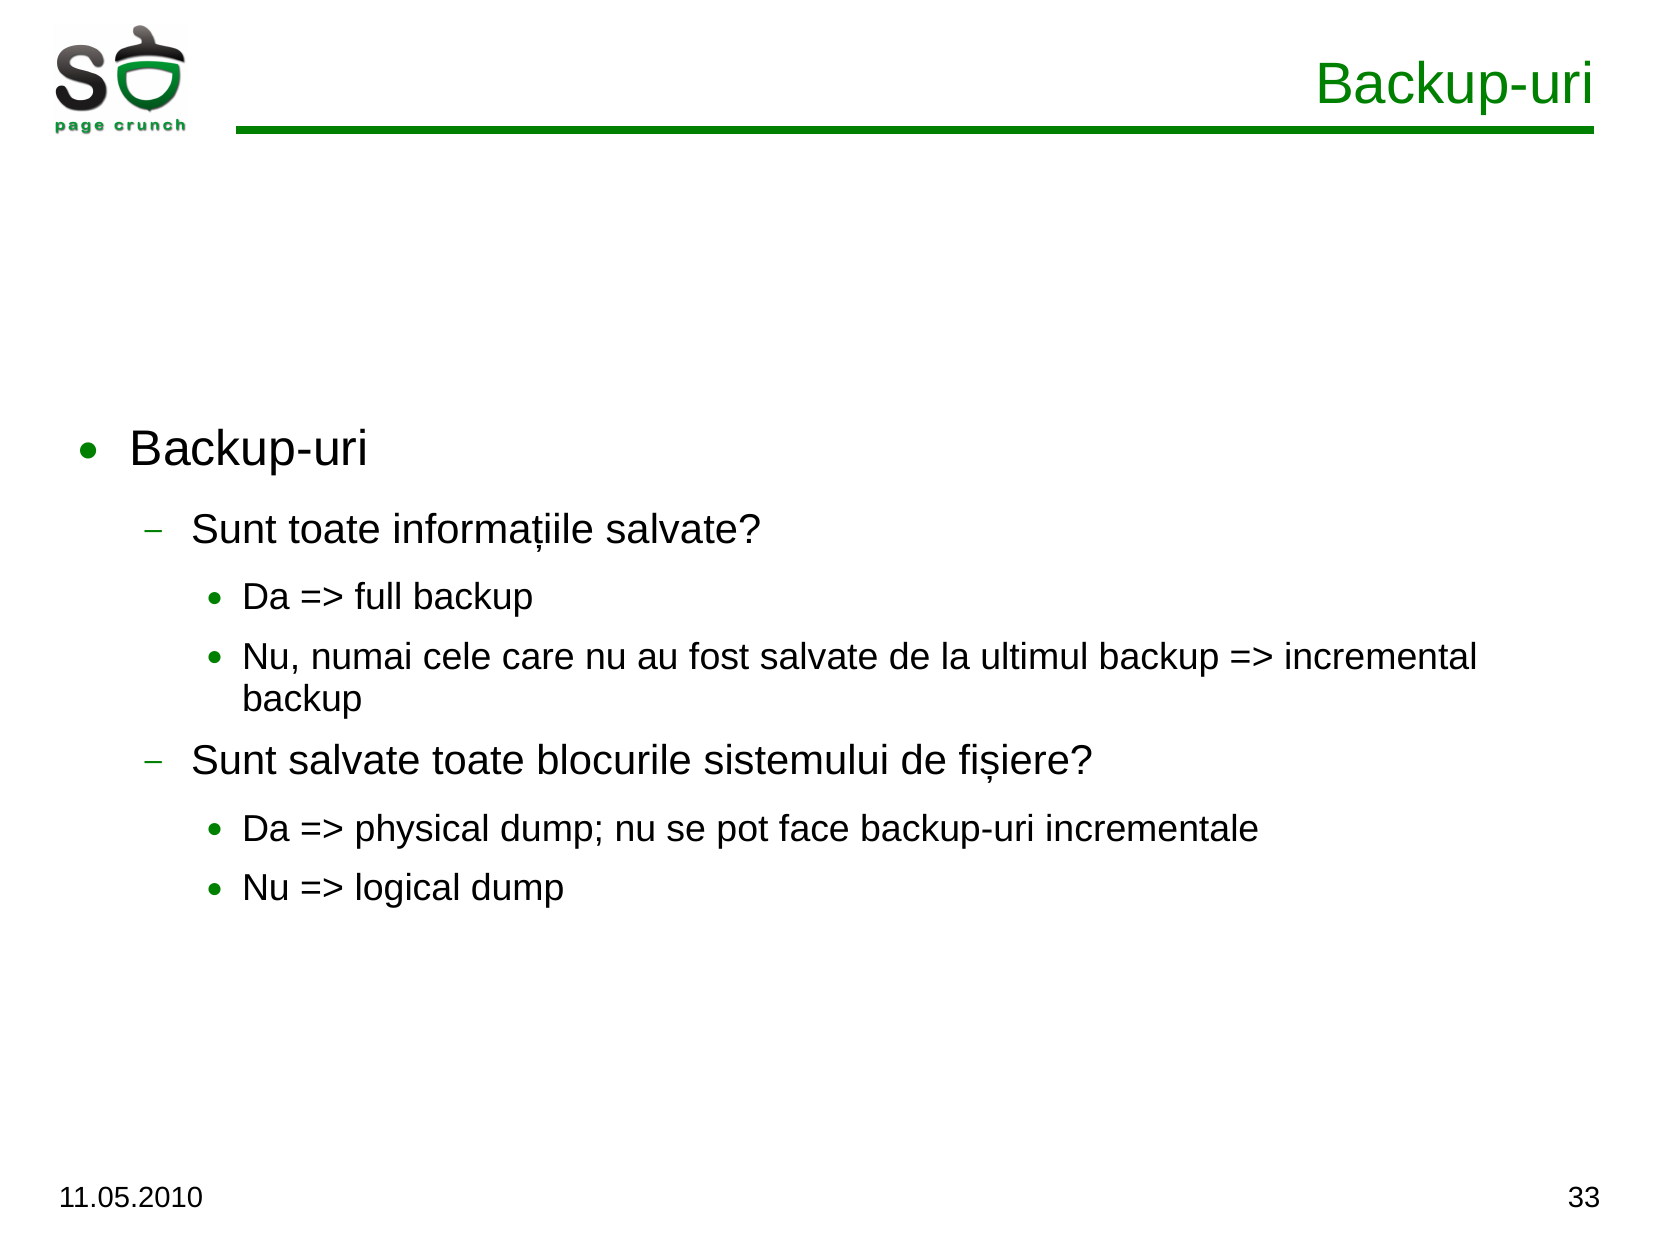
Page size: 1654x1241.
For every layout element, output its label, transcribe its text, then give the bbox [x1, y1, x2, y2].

picture [53, 23, 188, 136]
title Backup-uri [236, 49, 1595, 119]
list Backup-uri Sunt toate informațiile salvate? Da => full backup Nu, numai cele care nu au fost salvate de la ultimul backup => incremental backup Sunt salvate toate blocurile sistemului de fișiere? Da => physical dump; nu se pot face backup-uri incrementale Nu => logical dump [59, 177, 1595, 1152]
